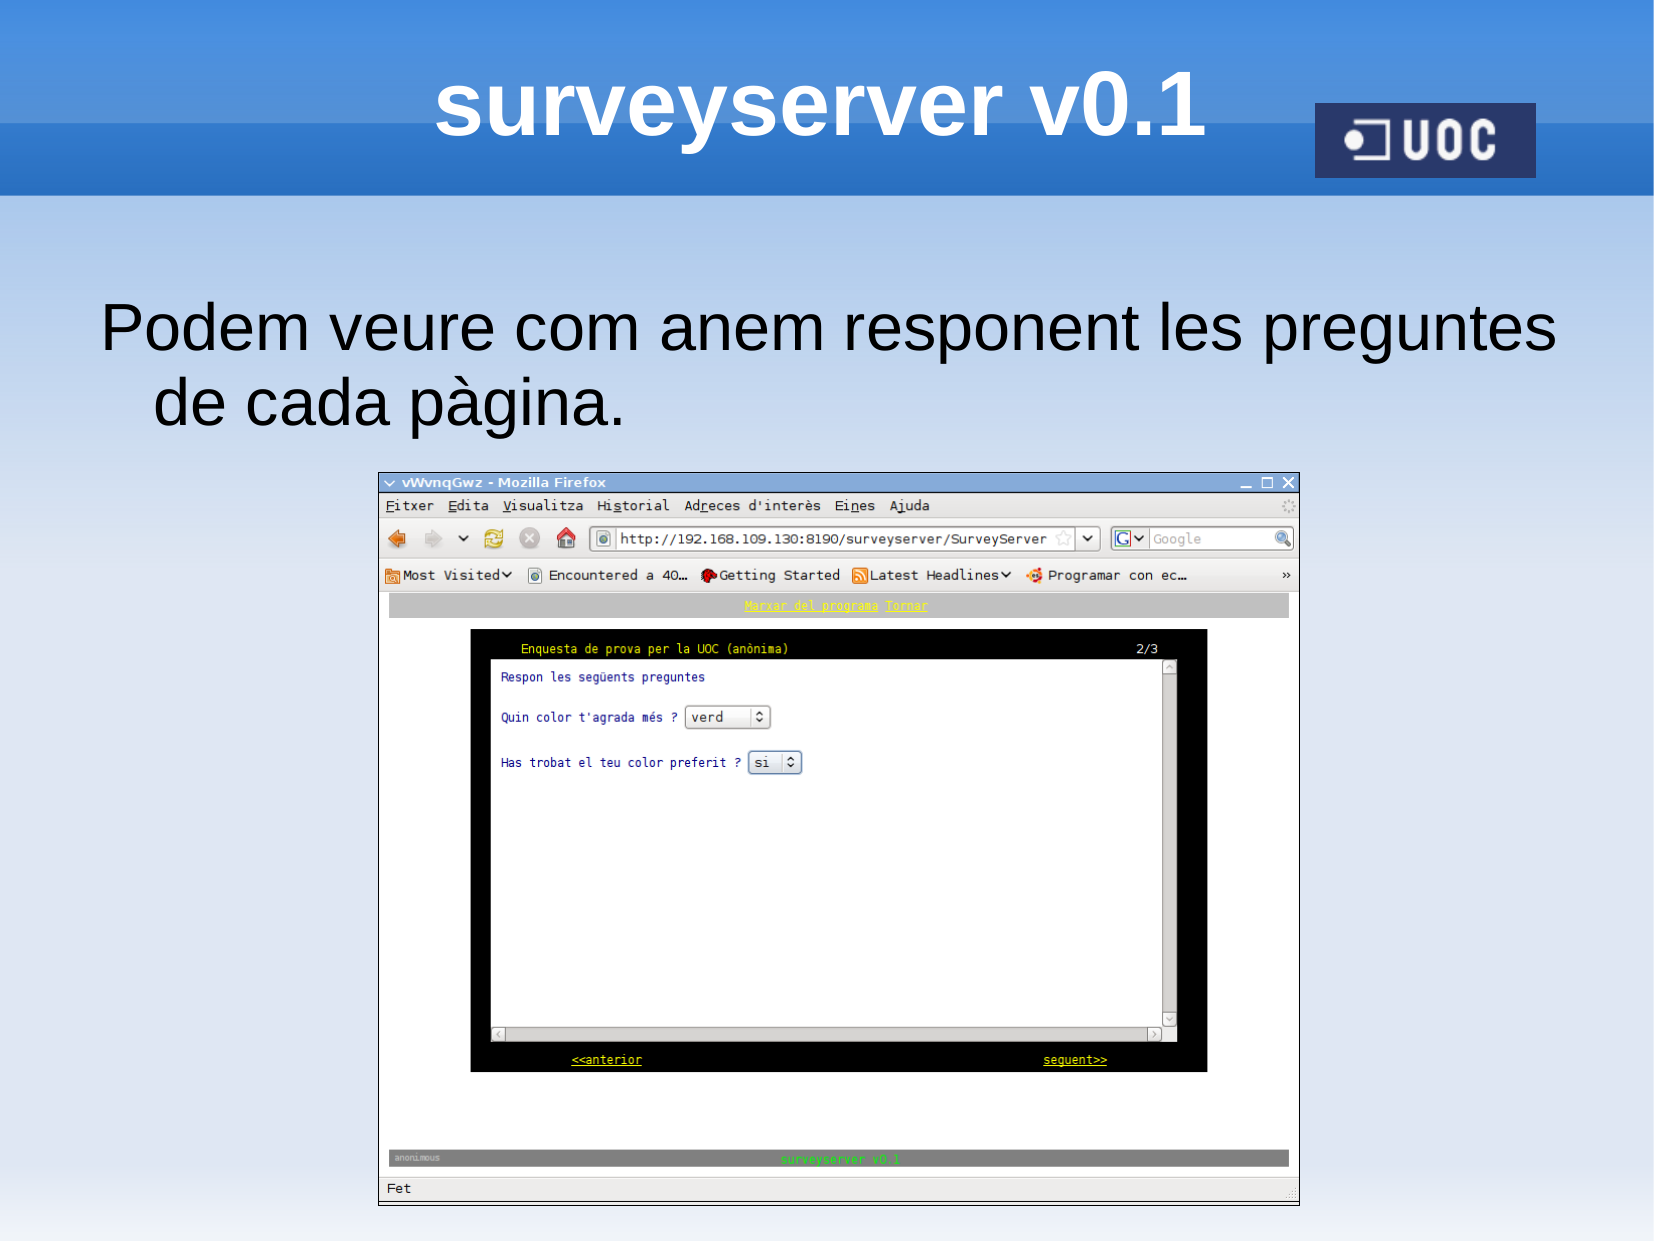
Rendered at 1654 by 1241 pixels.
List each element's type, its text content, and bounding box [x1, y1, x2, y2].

list Podem veure com anem responent les preguntes de cada pàgina. [82, 290, 1571, 1094]
picture [0, 0, 1654, 1241]
title surveyserver v0.1 [76, 7, 1565, 200]
